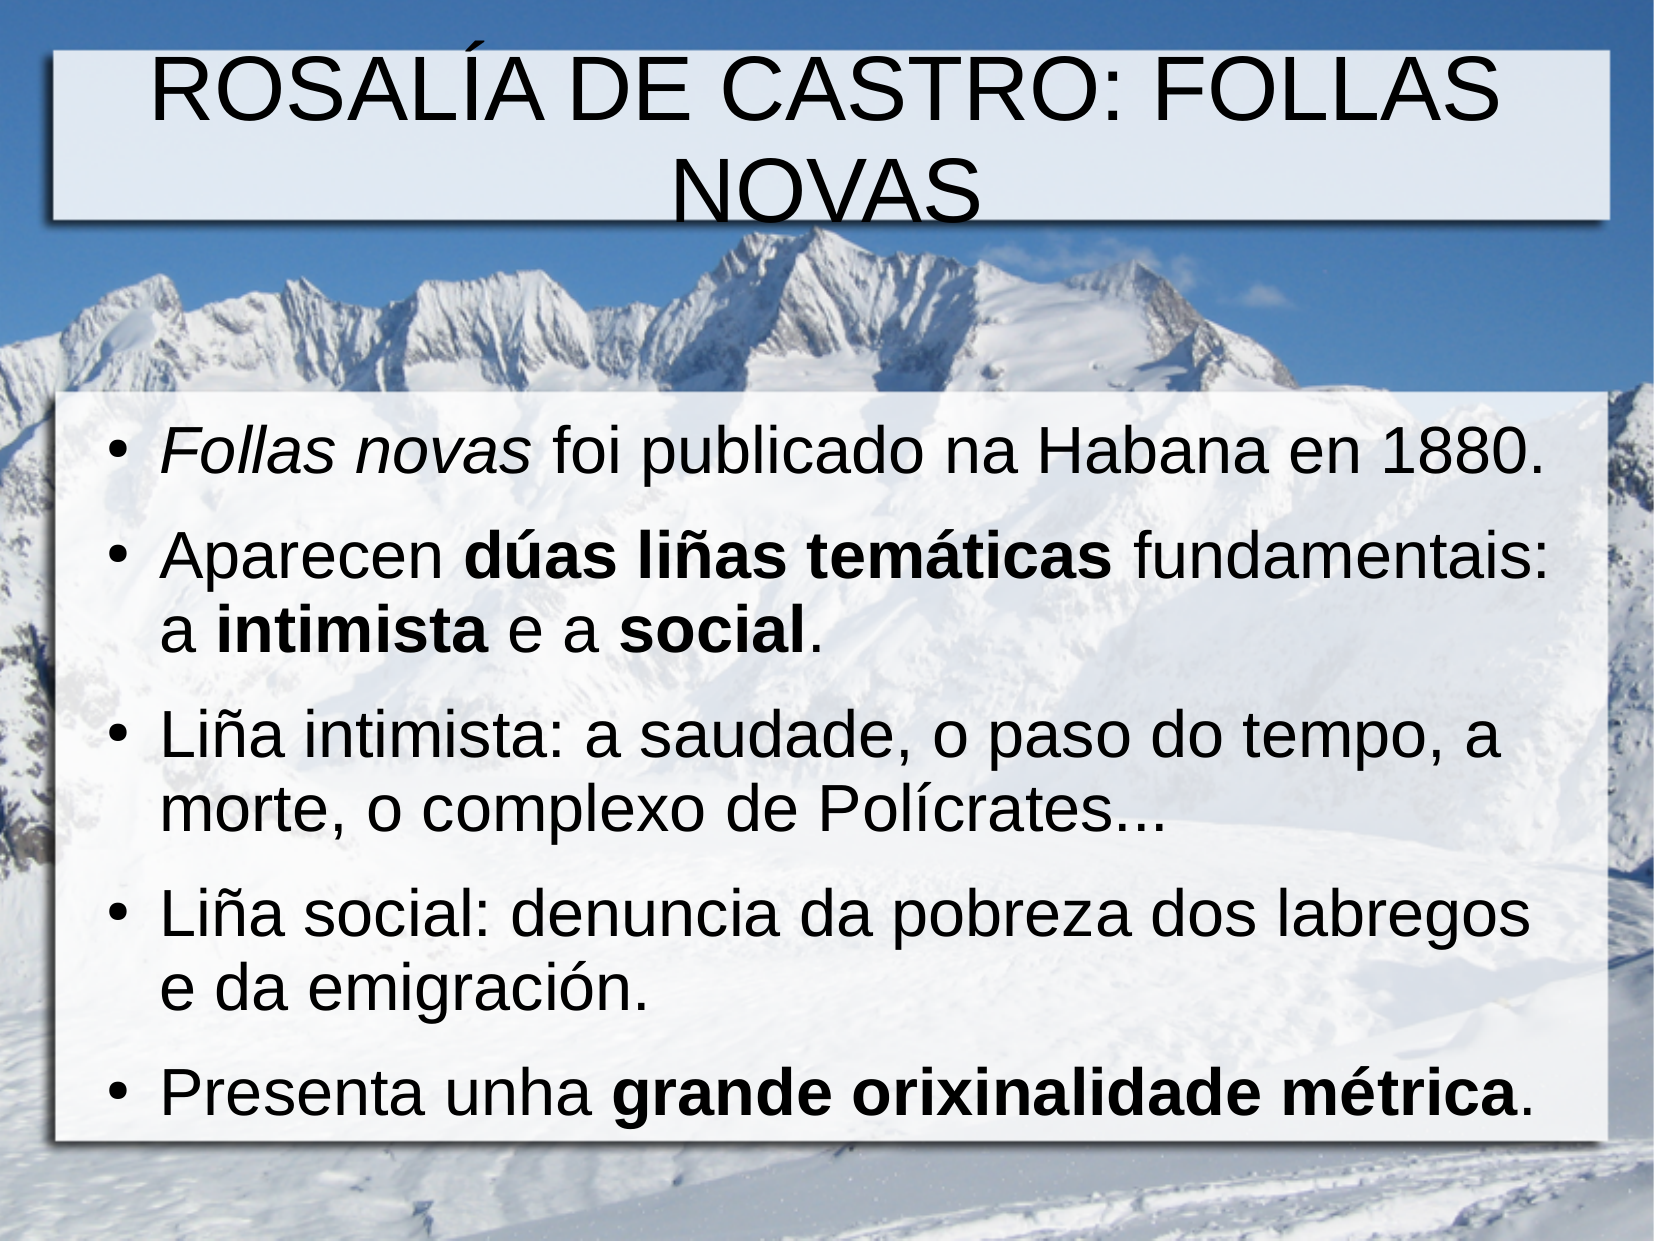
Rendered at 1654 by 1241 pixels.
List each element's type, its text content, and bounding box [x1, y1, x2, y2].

list Follas novas foi publicado na Habana en 1880. Aparecen dúas liñas temáticas fundamentais: a intimista e a social. Liña intimista: a saudade, o paso do tempo, a morte, o complexo de Polícrates... Liña social: denuncia da pobreza dos labregos e da emigración. Presenta unha grande orixinalidade métrica. [88, 413, 1571, 1133]
title ROSALÍA DE CASTRO: FOLLAS NOVAS [59, 37, 1595, 243]
picture [0, 0, 1654, 1241]
